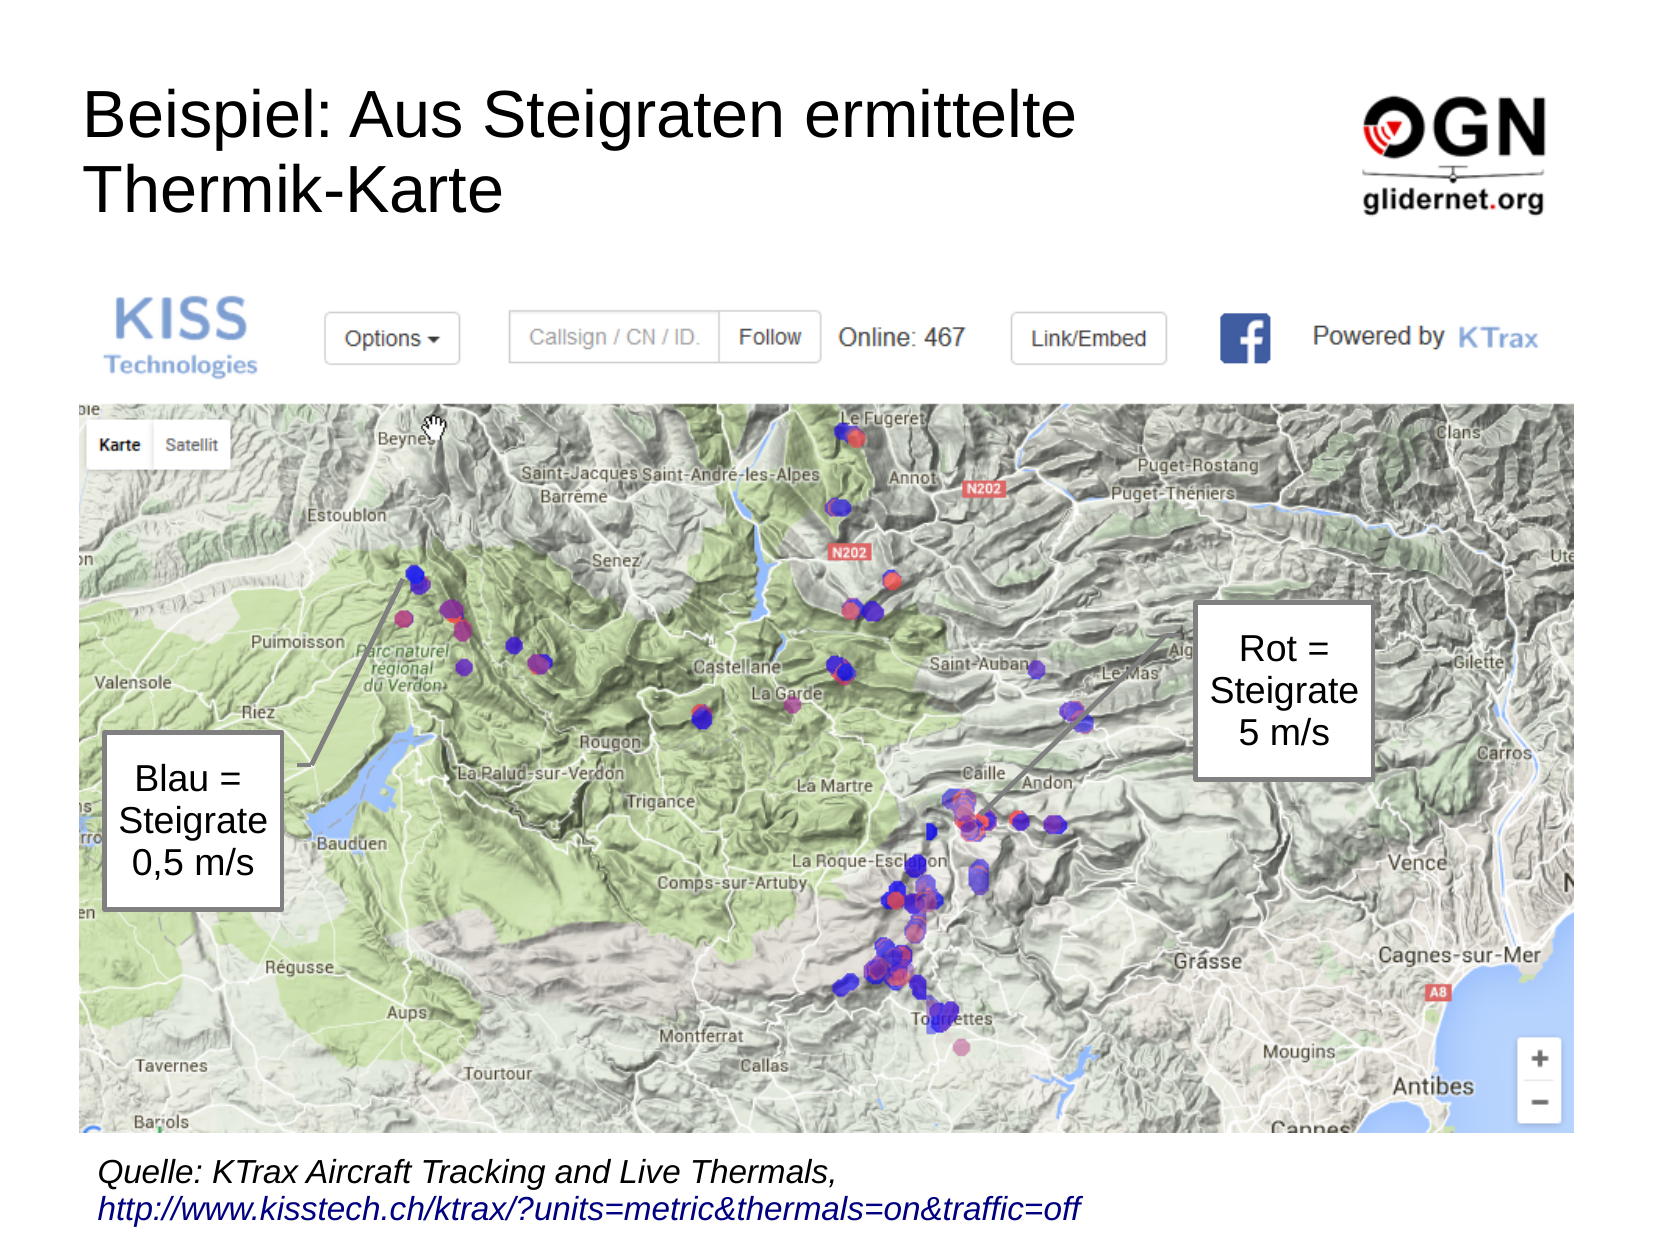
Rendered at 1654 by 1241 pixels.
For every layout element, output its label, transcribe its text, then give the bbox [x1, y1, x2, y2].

picture [79, 276, 1574, 1133]
text_box Rot = Steigrate 5 m/s [1196, 602, 1373, 779]
text_box Blau = Steigrate 0,5 m/s [105, 732, 282, 909]
picture [1336, 34, 1571, 270]
text_box Quelle: KTrax Aircraft Tracking and Live Thermals, http://www.kisstech.ch/ktrax/?units=metric&thermals=on&traffic=off [82, 1145, 1571, 1235]
title Beispiel: Aus Steigraten ermittelte Thermik-Karte [82, 48, 1337, 256]
